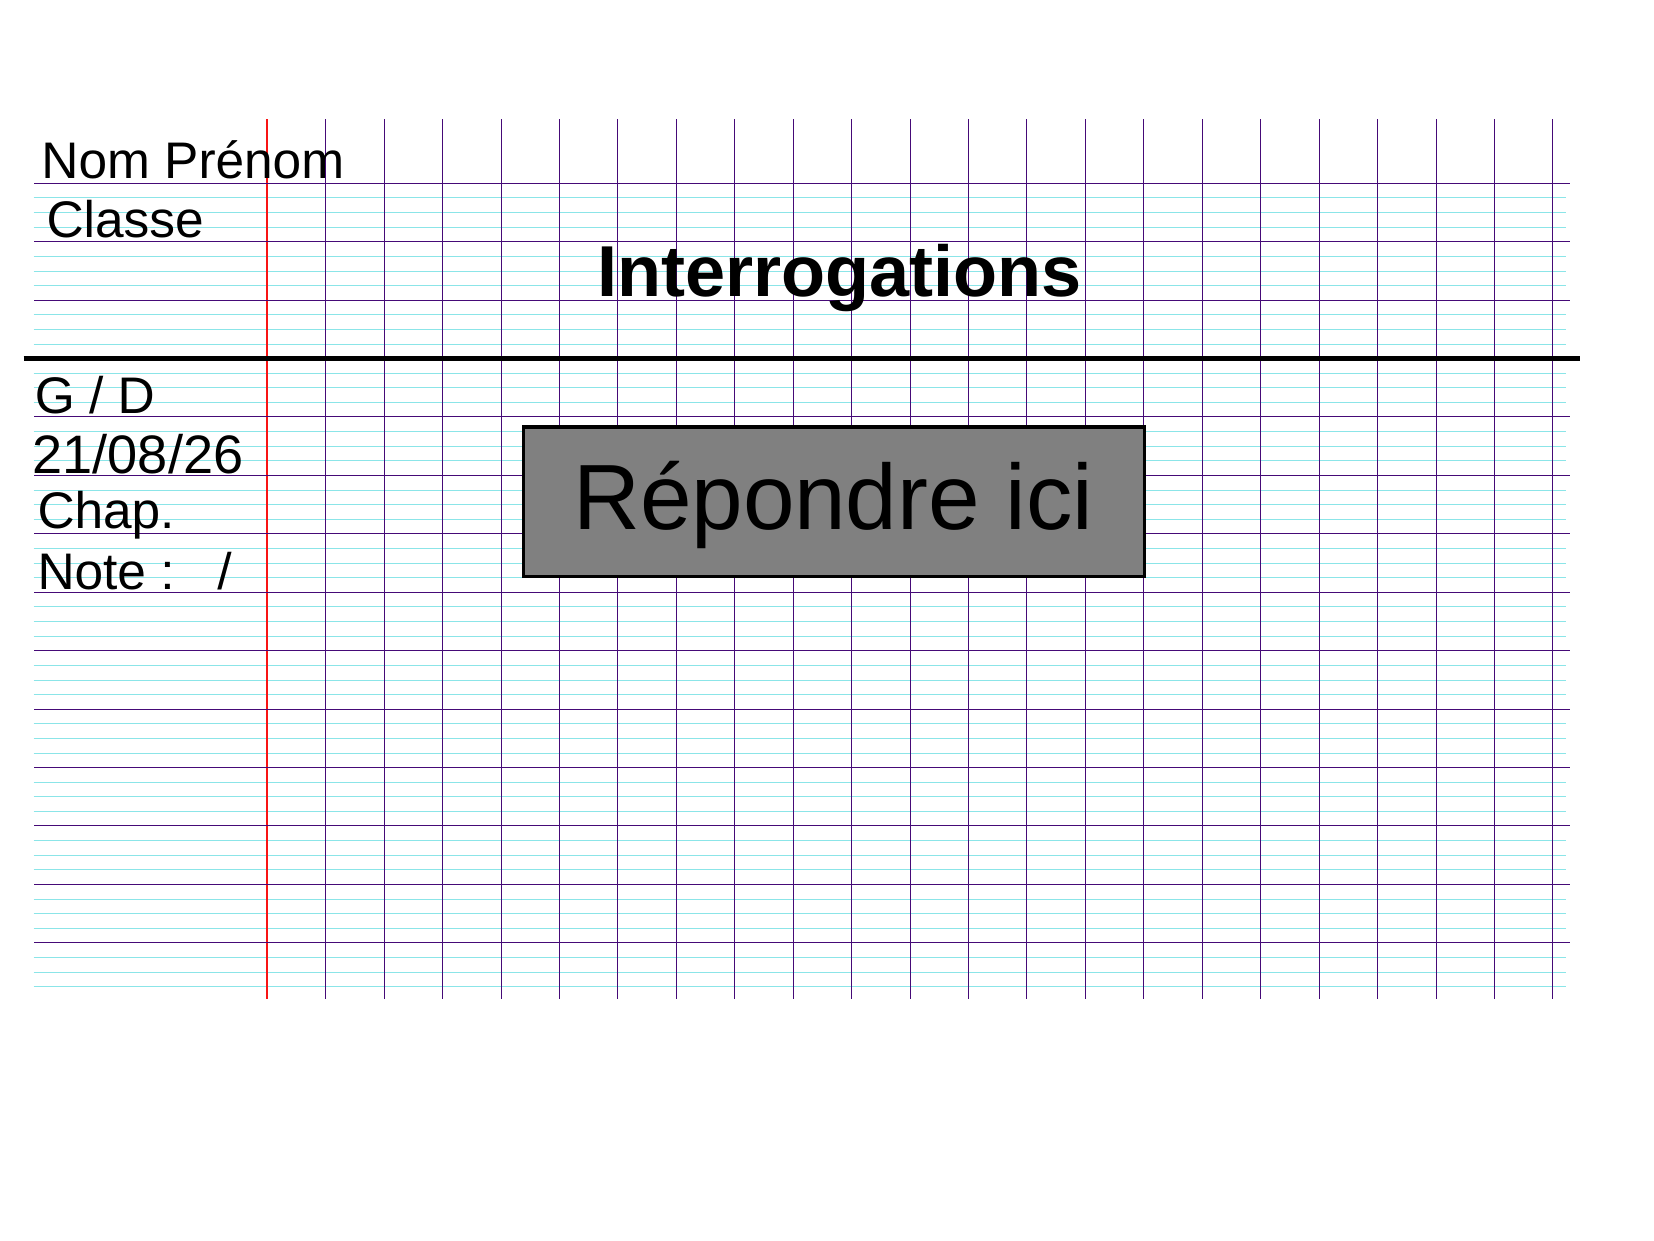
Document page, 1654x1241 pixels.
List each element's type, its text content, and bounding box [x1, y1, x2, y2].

picture [23, 119, 1654, 999]
text_box 11/12/18 [17, 416, 278, 493]
